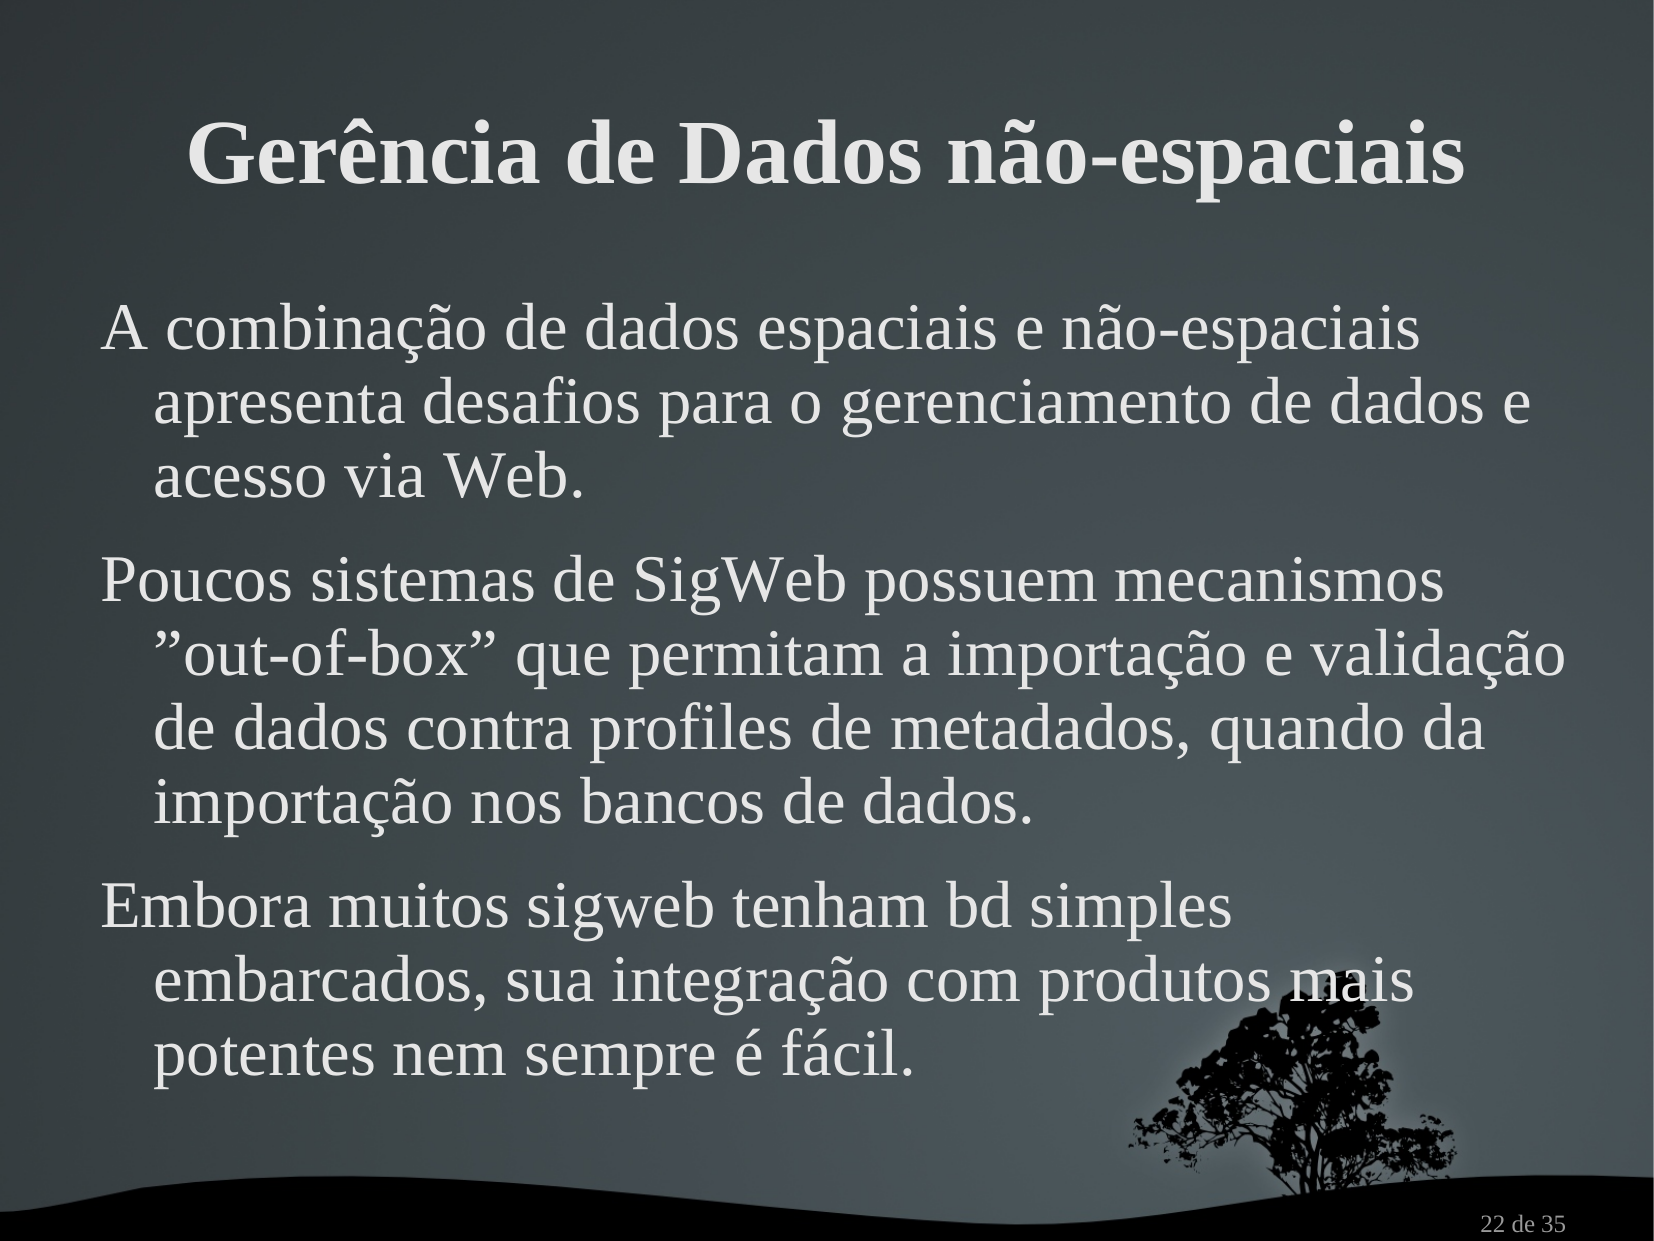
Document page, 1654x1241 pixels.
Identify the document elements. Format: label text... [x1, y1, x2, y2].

title Gerência de Dados não-espaciais [82, 56, 1571, 250]
list A combinação de dados espaciais e não-espaciais apresenta desafios para o gerenciamento de dados e acesso via Web. Poucos sistemas de SigWeb possuem mecanismos ”out-of-box” que permitam a importação e validação de dados contra profiles de metadados, quando da importação nos bancos de dados. Embora muitos sigweb tenham bd simples embarcados, sua integração com produtos mais potentes nem sempre é fácil. [82, 290, 1571, 1158]
picture [0, 0, 1654, 1241]
